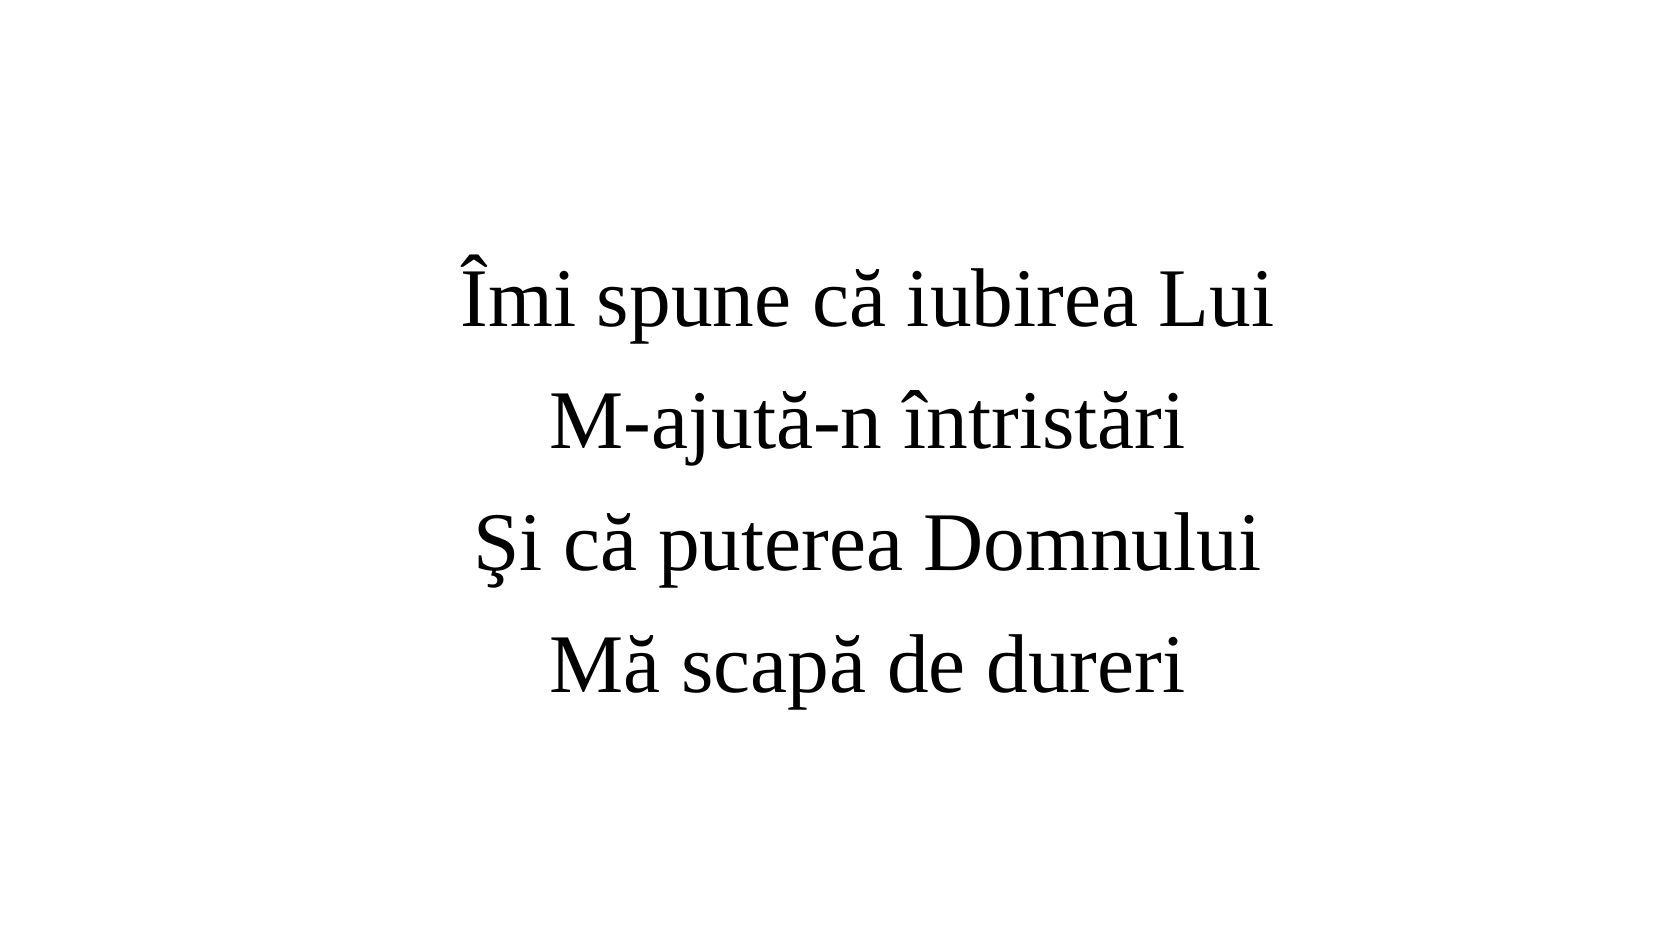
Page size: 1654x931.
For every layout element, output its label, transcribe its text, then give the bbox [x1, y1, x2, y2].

subtitle Îmi spune că iubirea Lui M-ajută-n întristări Şi că puterea Domnului Mă scapă de dureri [153, 239, 1583, 713]
